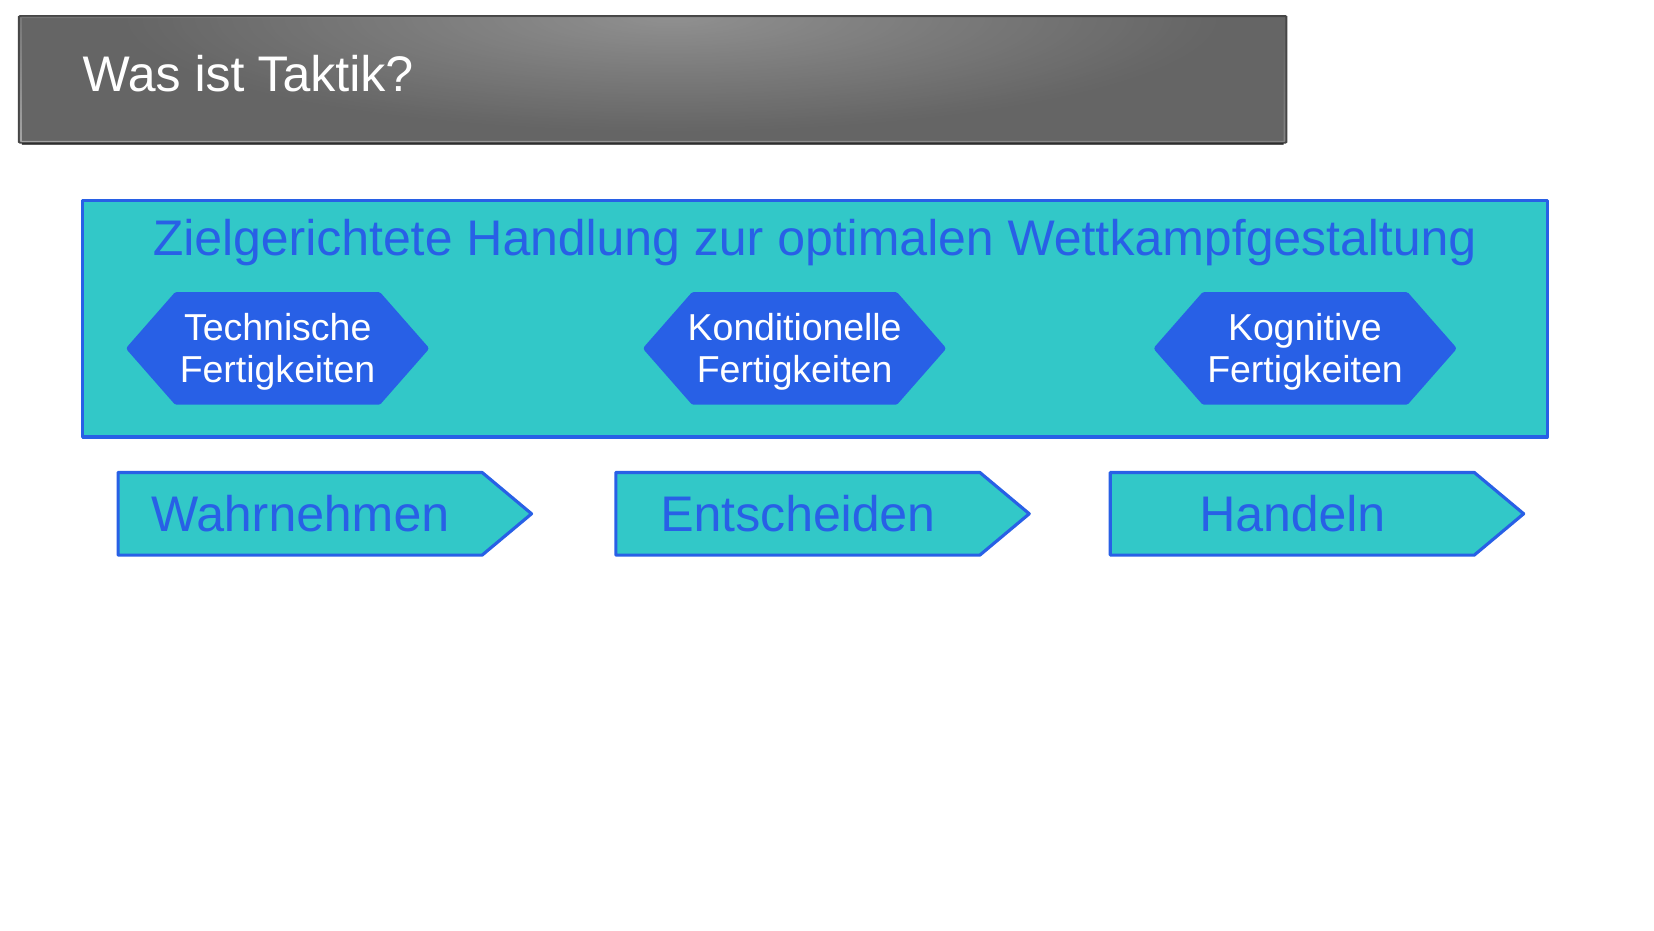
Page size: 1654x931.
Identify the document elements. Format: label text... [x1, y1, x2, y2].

text_box Zielgerichtete Handlung zur optimalen Wettkampfgestaltung [82, 200, 1548, 438]
text_box Kognitive Fertigkeiten [1157, 295, 1453, 402]
text_box Konditionelle Fertigkeiten [646, 295, 943, 402]
text_box Handeln [1110, 472, 1524, 556]
title Was ist Taktik? [82, 29, 1235, 119]
text_box Entscheiden [615, 472, 1030, 556]
text_box Wahrnehmen [118, 472, 532, 556]
text_box Technische Fertigkeiten [129, 295, 426, 402]
